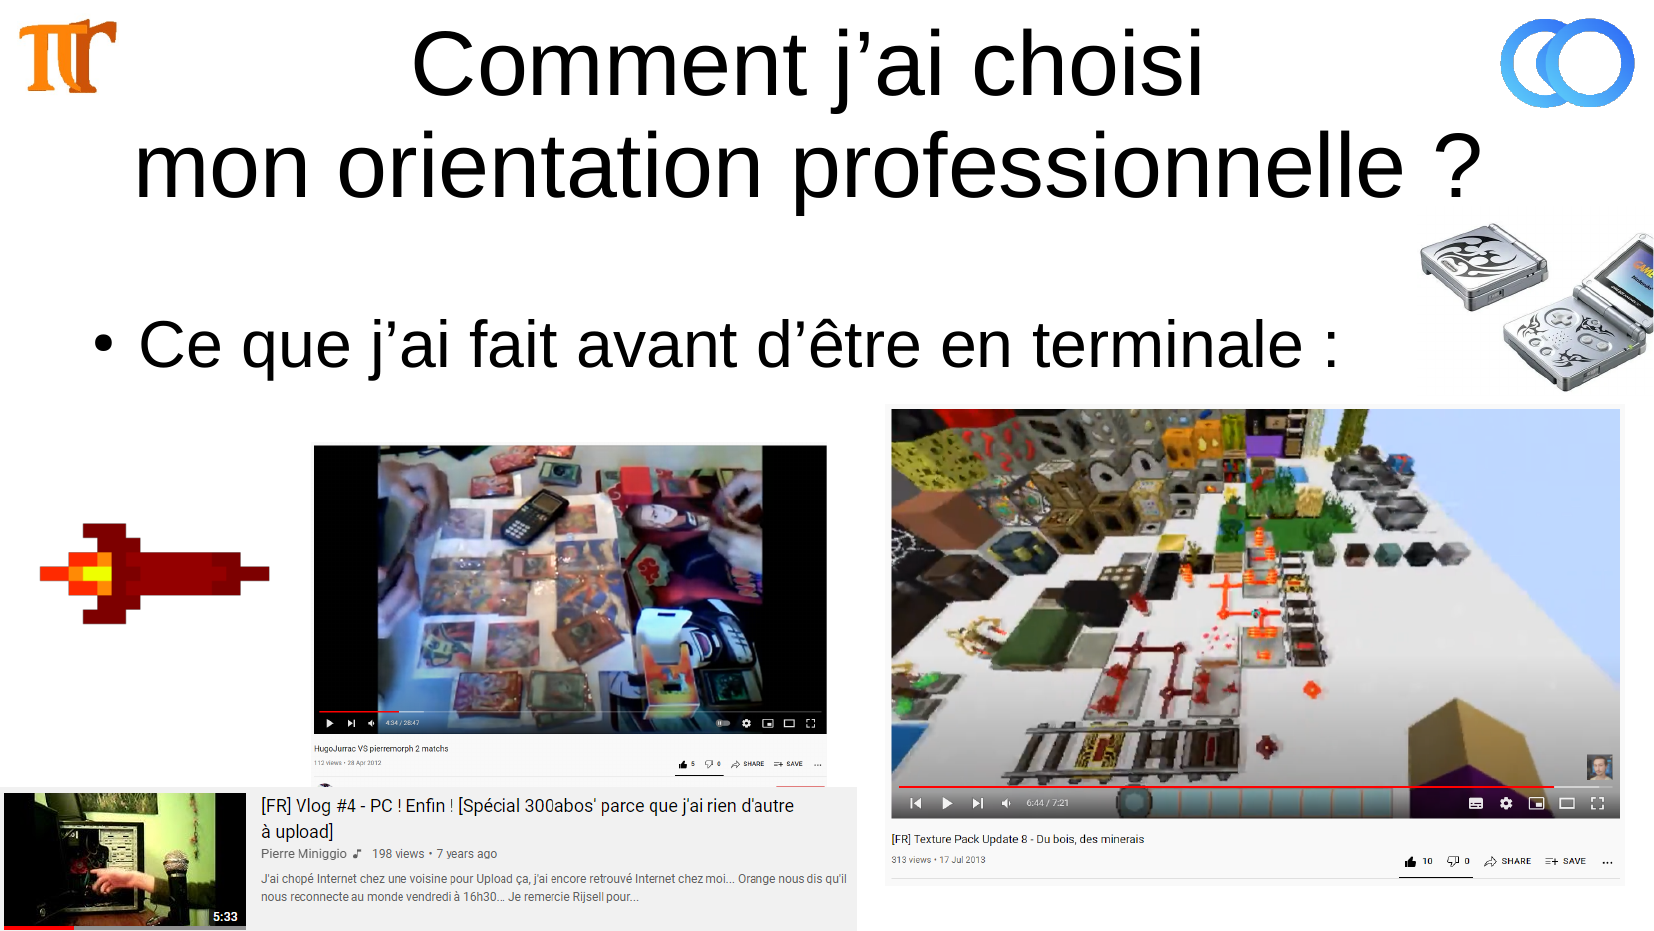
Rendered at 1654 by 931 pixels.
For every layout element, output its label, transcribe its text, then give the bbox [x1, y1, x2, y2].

picture [1417, 206, 1654, 397]
picture [0, 409, 857, 931]
picture [1450, 0, 1654, 142]
picture [885, 404, 1625, 886]
picture [17, 5, 119, 107]
list Ce que j’ai fait avant d’être en terminale : [82, 217, 1417, 384]
title Comment j’ai choisi mon orientation professionnelle ? [64, 12, 1554, 218]
